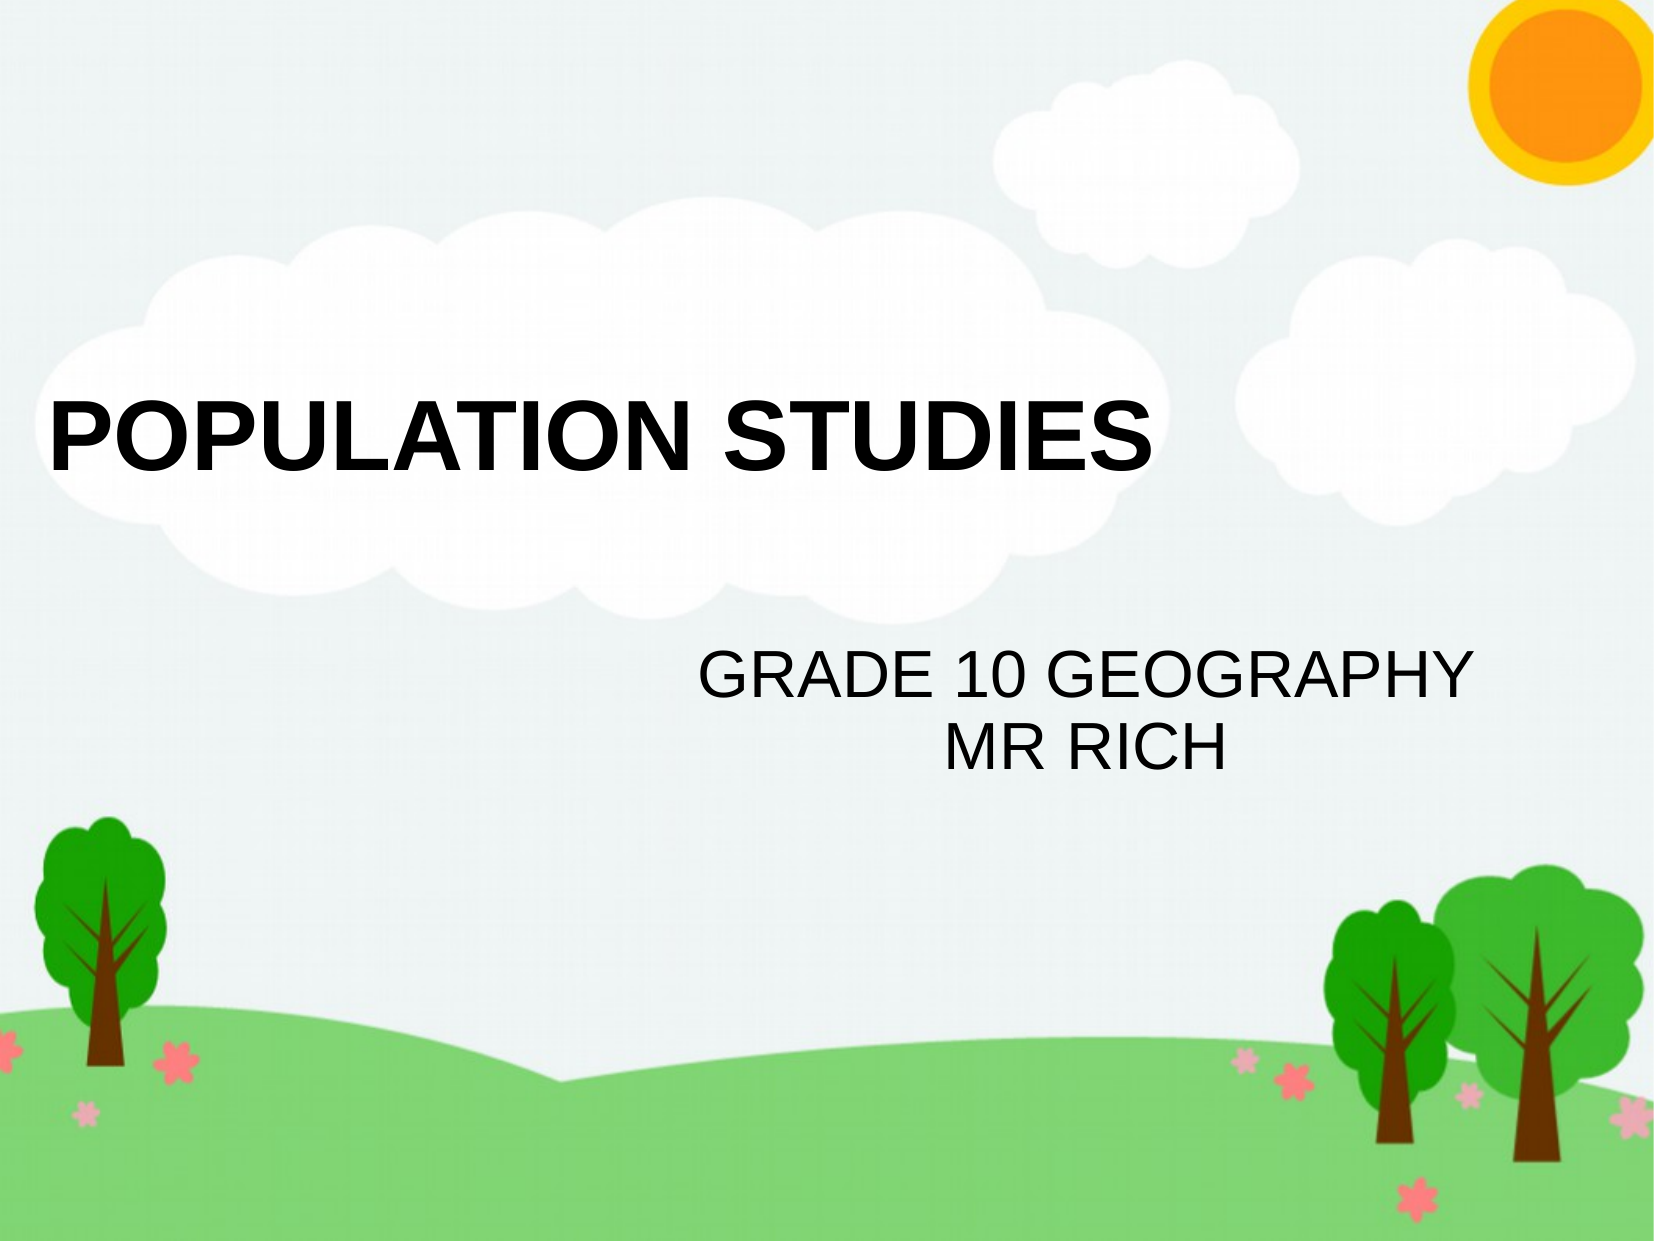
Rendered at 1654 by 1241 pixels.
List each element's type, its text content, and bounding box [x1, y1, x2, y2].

title POPULATION STUDIES [47, 283, 1512, 577]
subtitle GRADE 10 GEOGRAPHY MR RICH [661, 632, 1512, 792]
